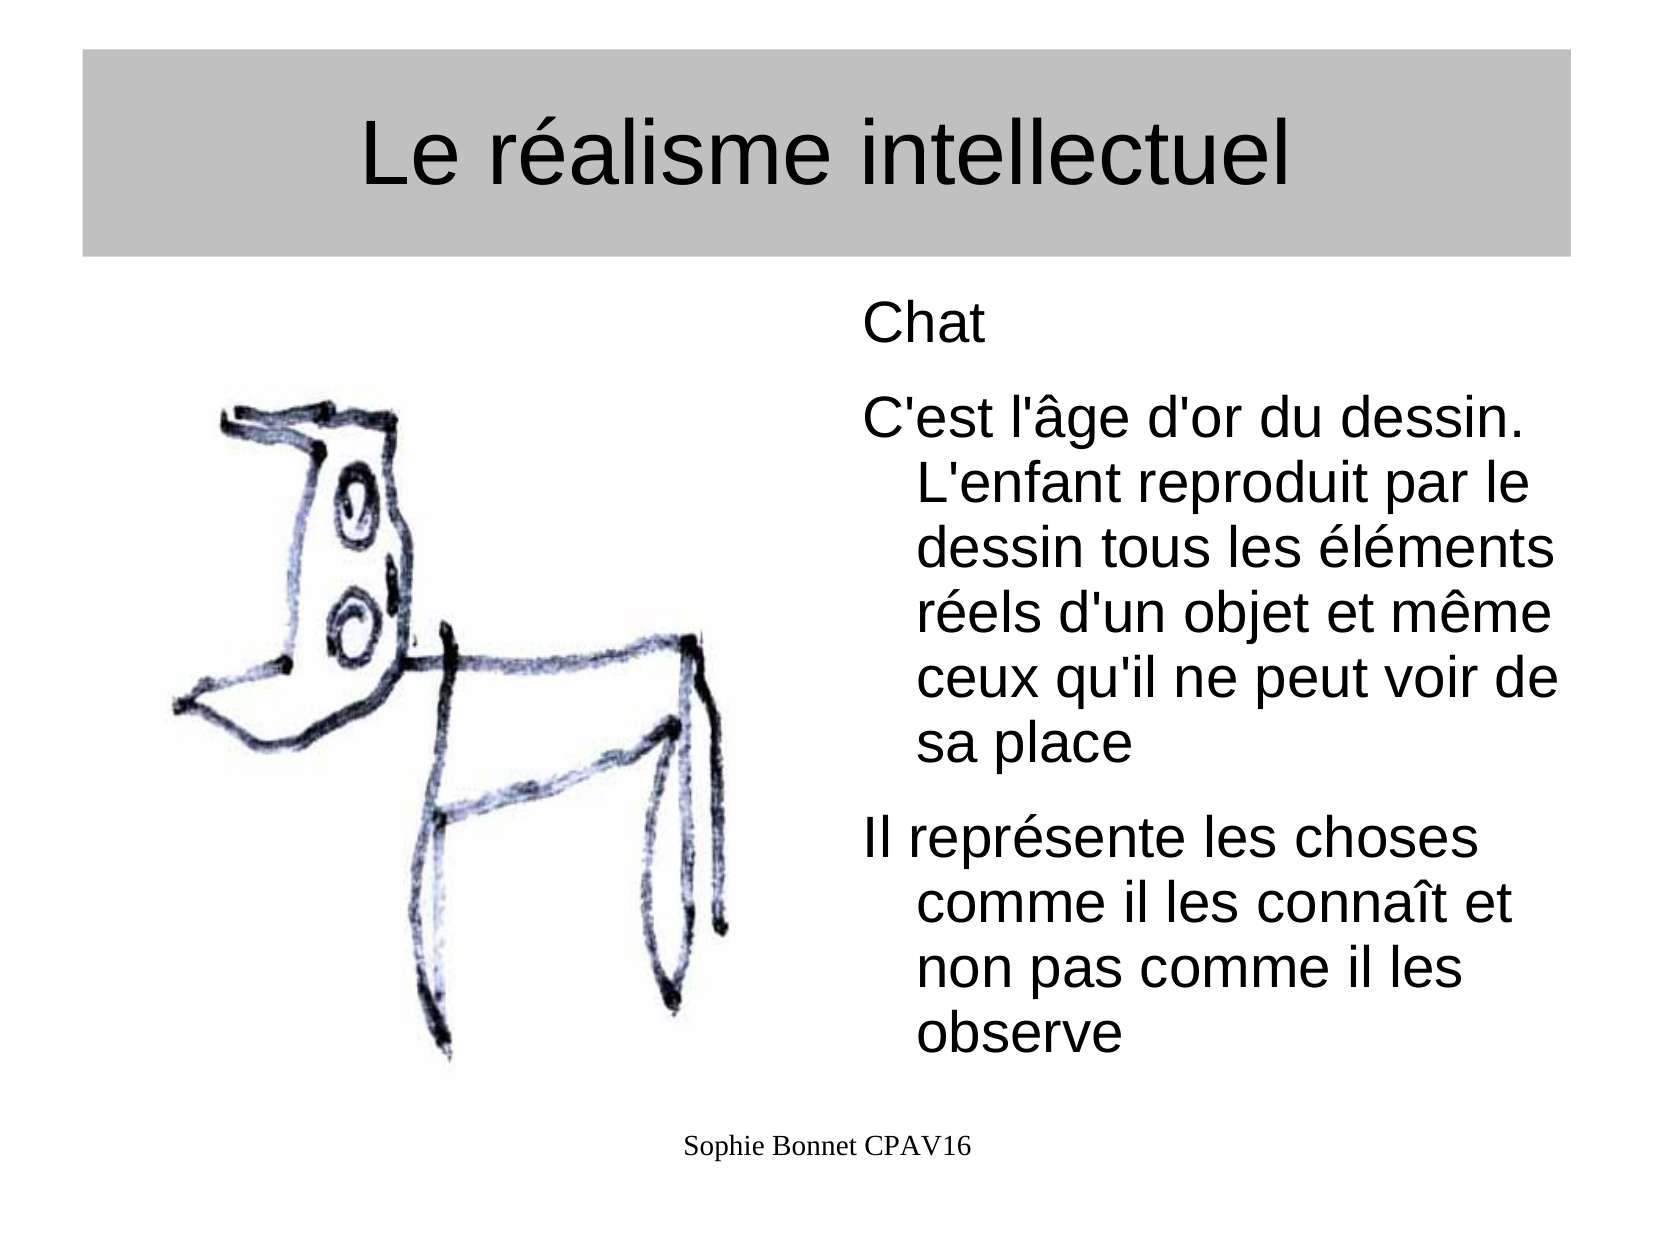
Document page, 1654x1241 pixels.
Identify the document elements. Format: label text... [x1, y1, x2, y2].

picture [78, 295, 798, 1123]
title Le réalisme intellectuel [82, 49, 1571, 257]
list Chat C'est l'âge d'or du dessin. L'enfant reproduit par le dessin tous les éléments réels d'un objet et même ceux qu'il ne peut voir de sa place Il représente les choses comme il les connaît et non pas comme il les observe [845, 290, 1572, 1109]
